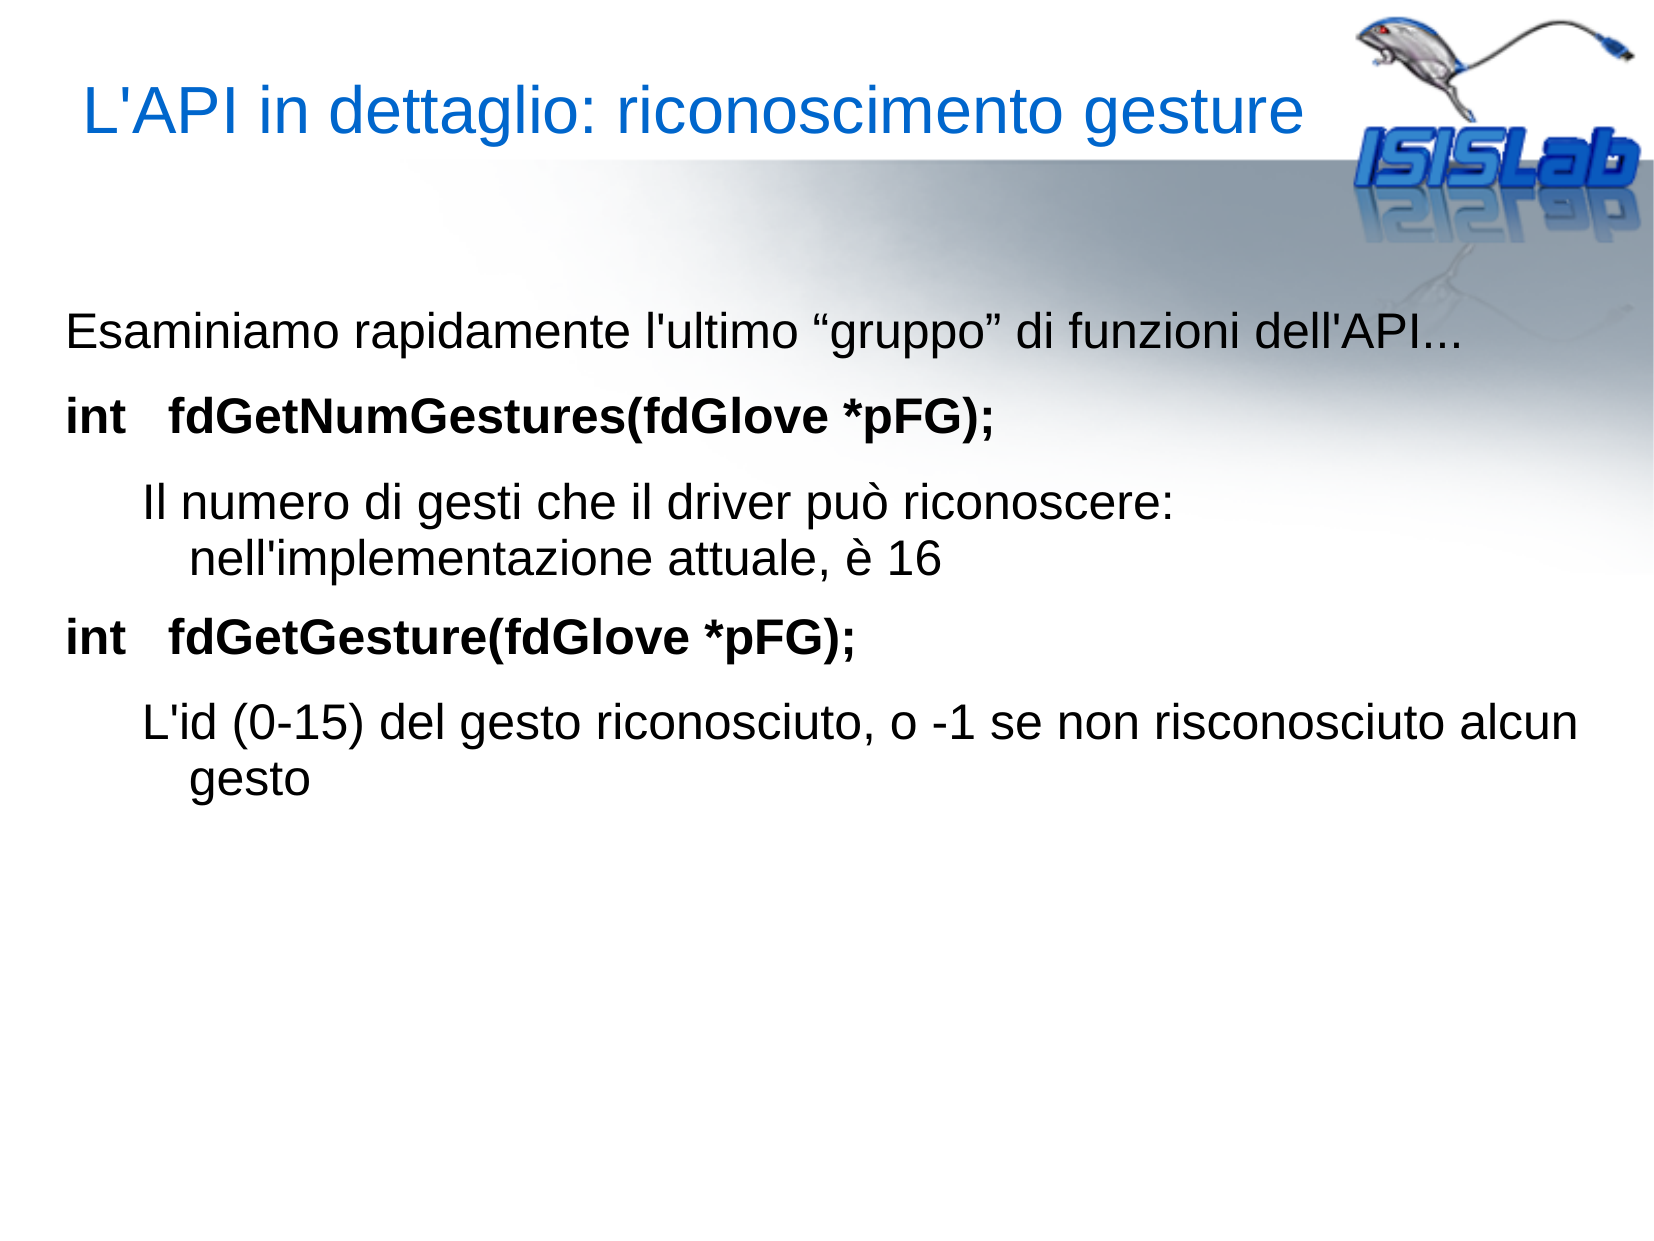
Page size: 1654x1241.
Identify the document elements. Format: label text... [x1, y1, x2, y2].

picture [0, 0, 1654, 1241]
title L'API in dettaglio: riconoscimento gesture [82, 46, 1571, 175]
list Esaminiamo rapidamente l'ultimo “gruppo” di funzioni dell'API... int fdGetNumGestures(fdGlove *pFG); Il numero di gesti che il driver può riconoscere: nell'implementazione attuale, è 16 int fdGetGesture(fdGlove *pFG); L'id (0-15) del gesto riconosciuto, o -1 se non risconosciuto alcun gesto [47, 303, 1595, 1123]
